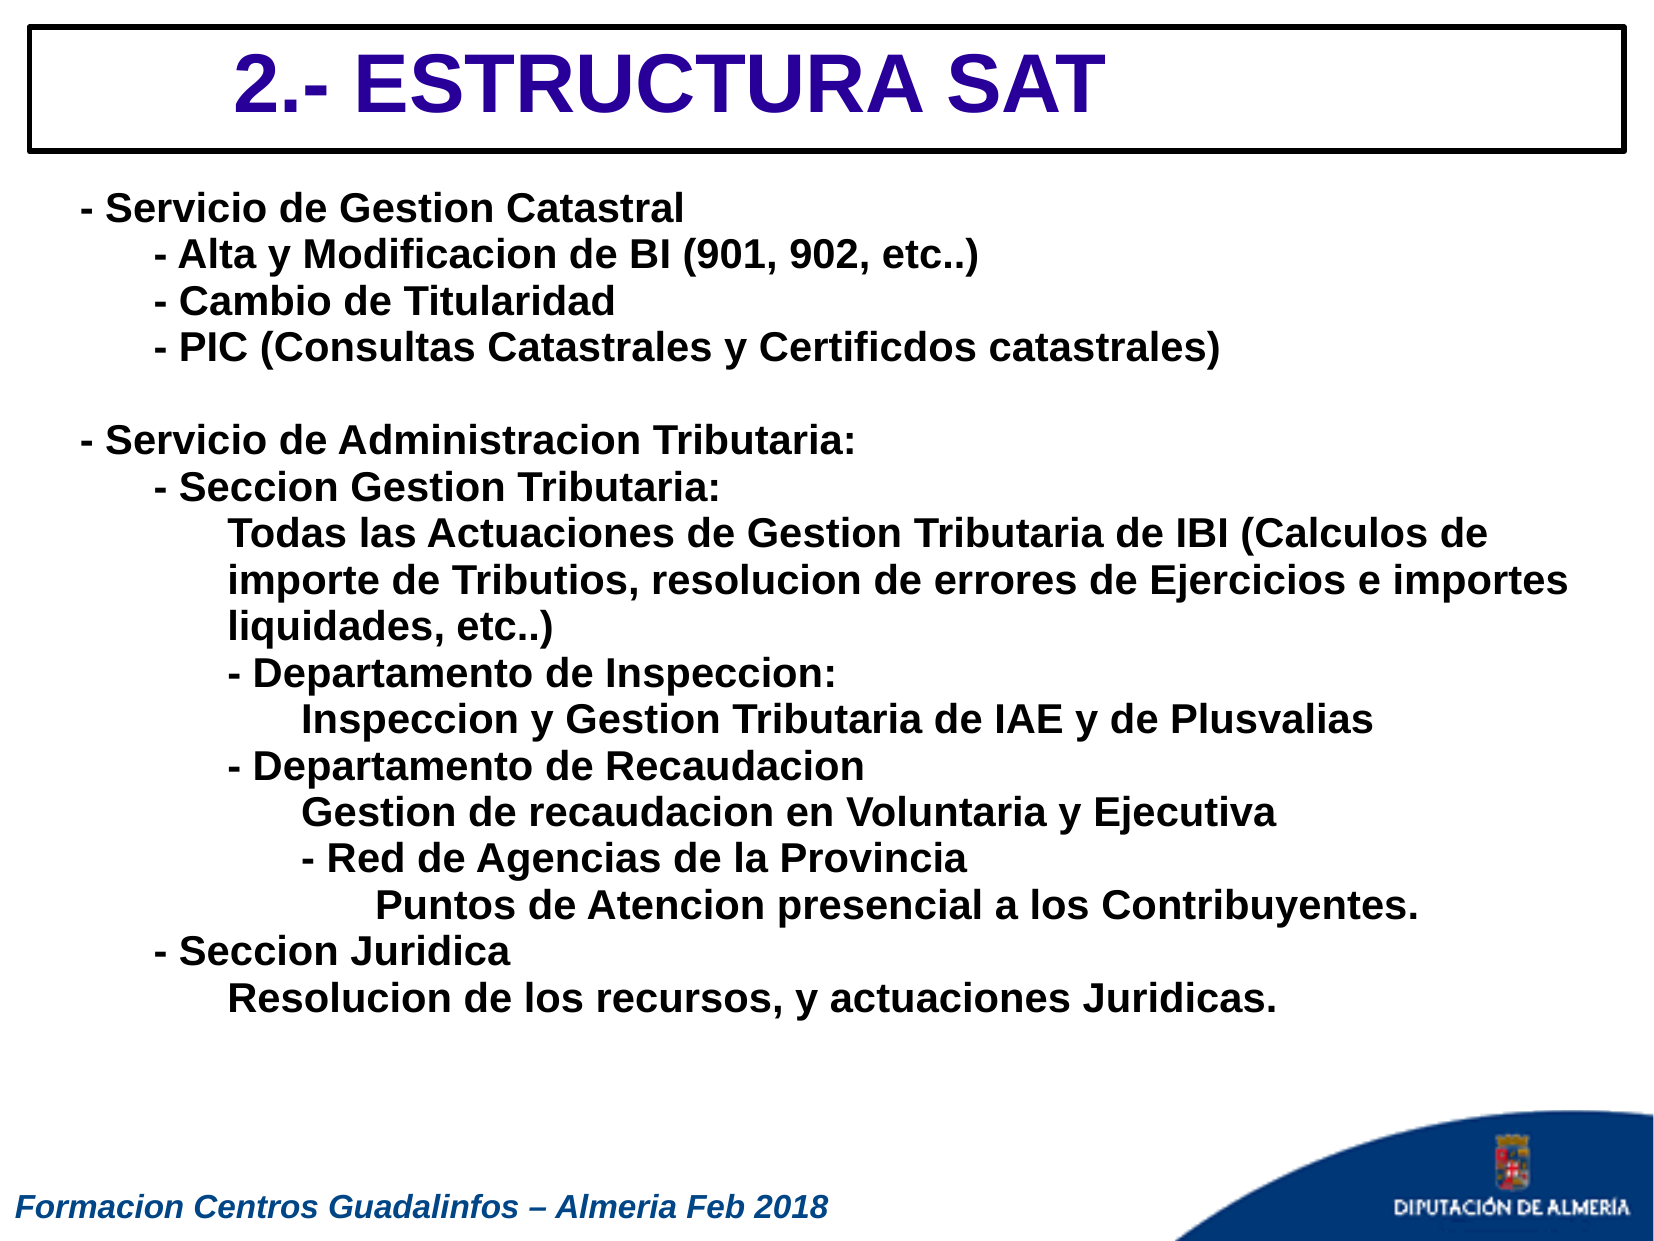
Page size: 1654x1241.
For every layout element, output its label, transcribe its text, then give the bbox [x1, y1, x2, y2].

text_box 2.- ESTRUCTURA SAT [29, 27, 1625, 152]
text_box - Servicio de Gestion Catastral - Alta y Modificacion de BI (901, 902, etc..) - Cambio de Titularidad - PIC (Consultas Catastrales y Certificdos catastrales) - Servicio de Administracion Tributaria: - Seccion Gestion Tributaria: Todas las Actuaciones de Gestion Tributaria de IBI (Calculos de importe de Tributios, resolucion de errores de Ejercicios e importes liquidades, etc..) - Departamento de Inspeccion: Inspeccion y Gestion Tributaria de IAE y de Plusvalias - Departamento de Recaudacion Gestion de recaudacion en Voluntaria y Ejecutiva - Red de Agencias de la Provincia Puntos de Atencion presencial a los Contribuyentes. - Seccion Juridica Resolucion de los recursos, y actuaciones Juridicas. [64, 177, 1595, 1089]
picture [1175, 1110, 1654, 1241]
text_box Formacion Centros Guadalinfos – Almeria Feb 2018 [0, 1181, 845, 1234]
